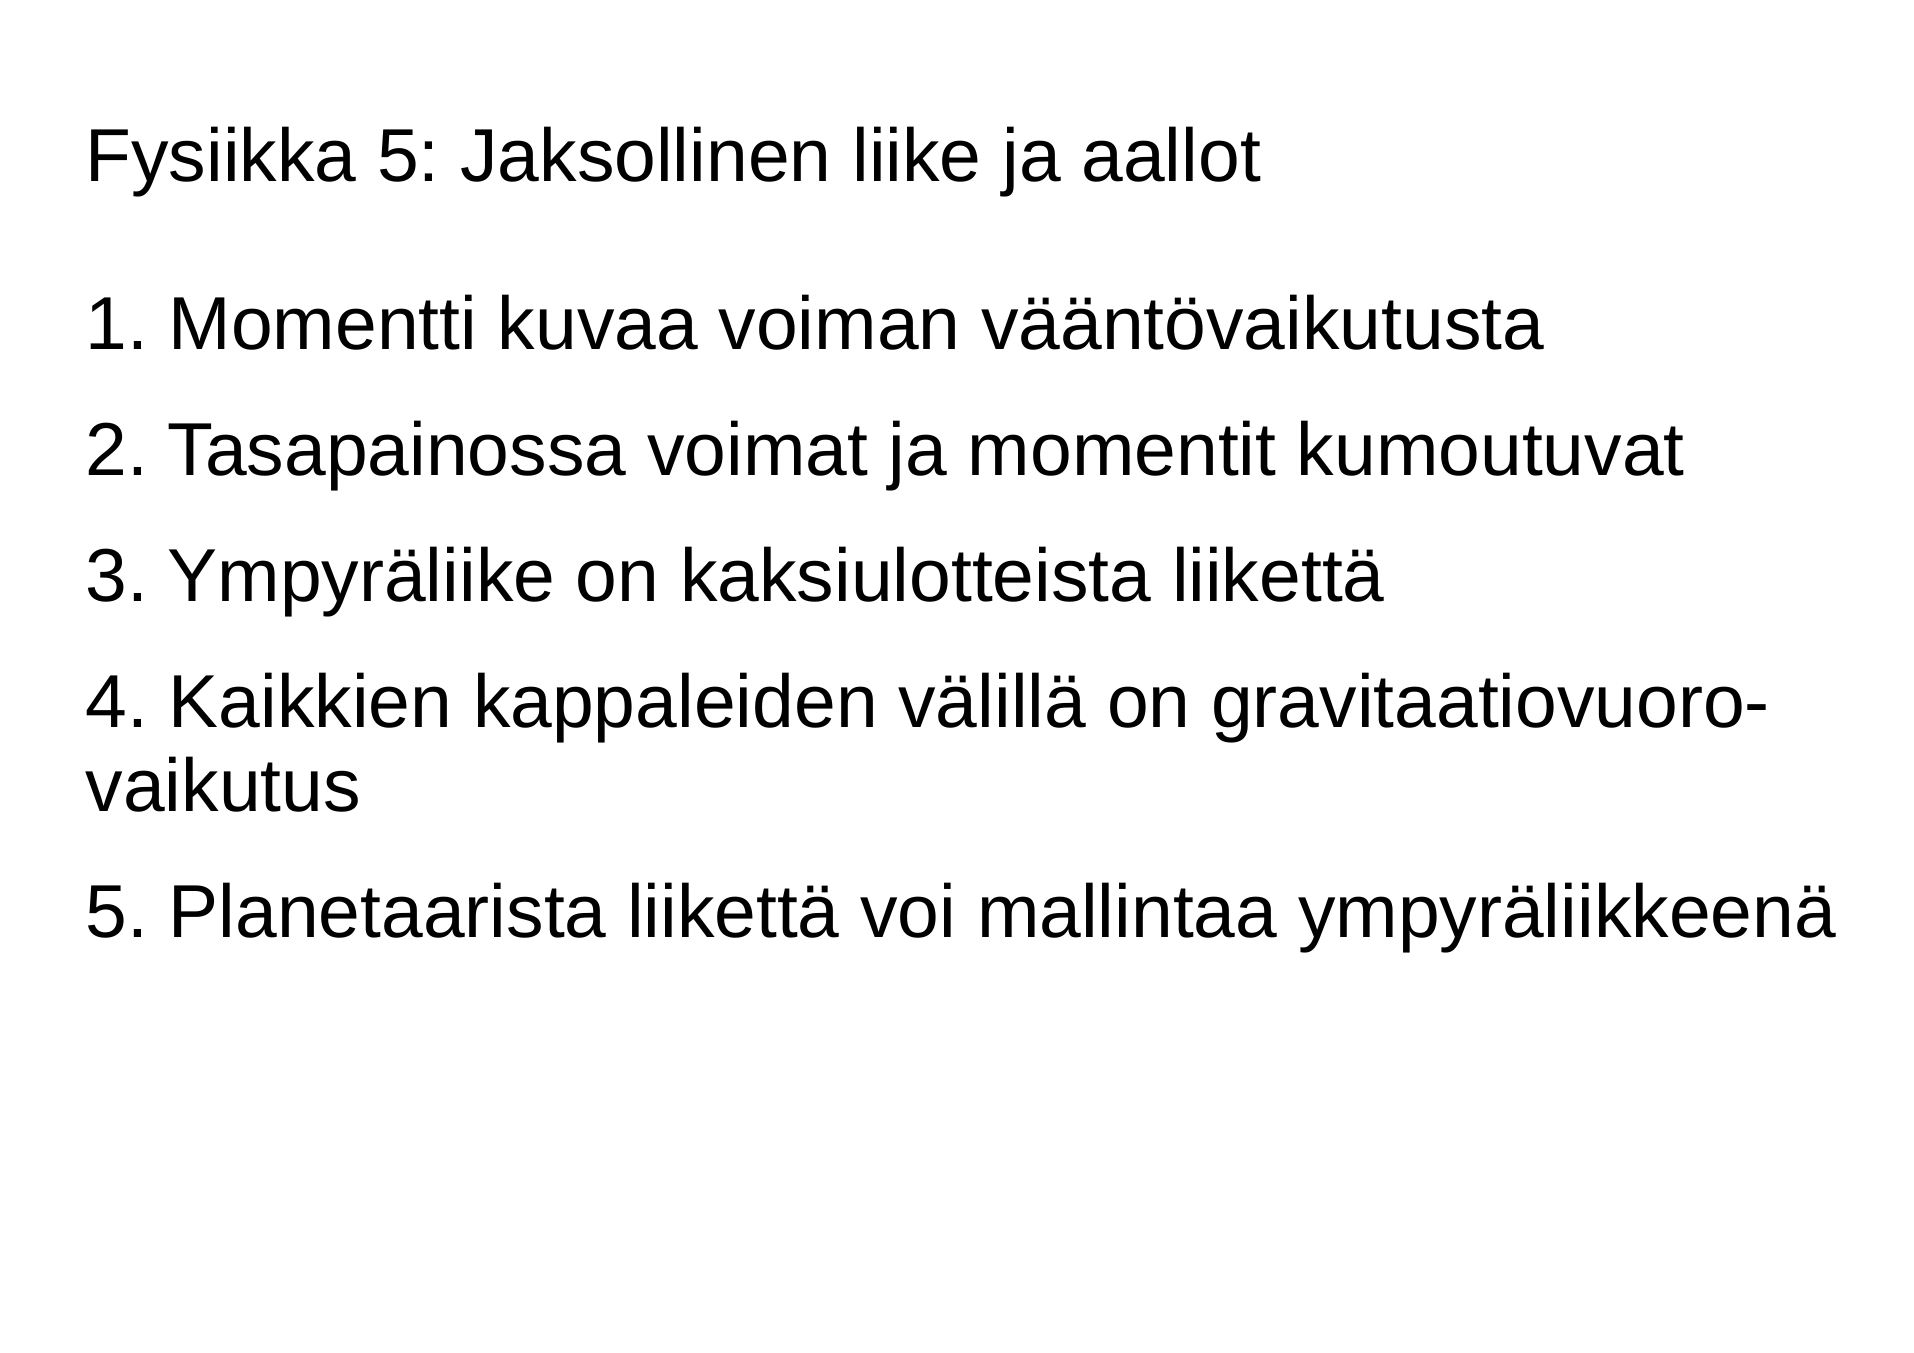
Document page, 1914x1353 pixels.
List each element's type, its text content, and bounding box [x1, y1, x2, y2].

text_box Fysiikka 5: Jaksollinen liike ja aallot 1. Momentti kuvaa voiman vääntövaikutusta 2. Tasapainossa voimat ja momentit kumoutuvat 3. Ympyräliike on kaksiulotteista liikettä 4. Kaikkien kappaleiden välillä on gravitaatiovuoro-vaikutus 5. Planetaarista liikettä voi mallintaa ympyräliikkeenä [70, 106, 1855, 1095]
